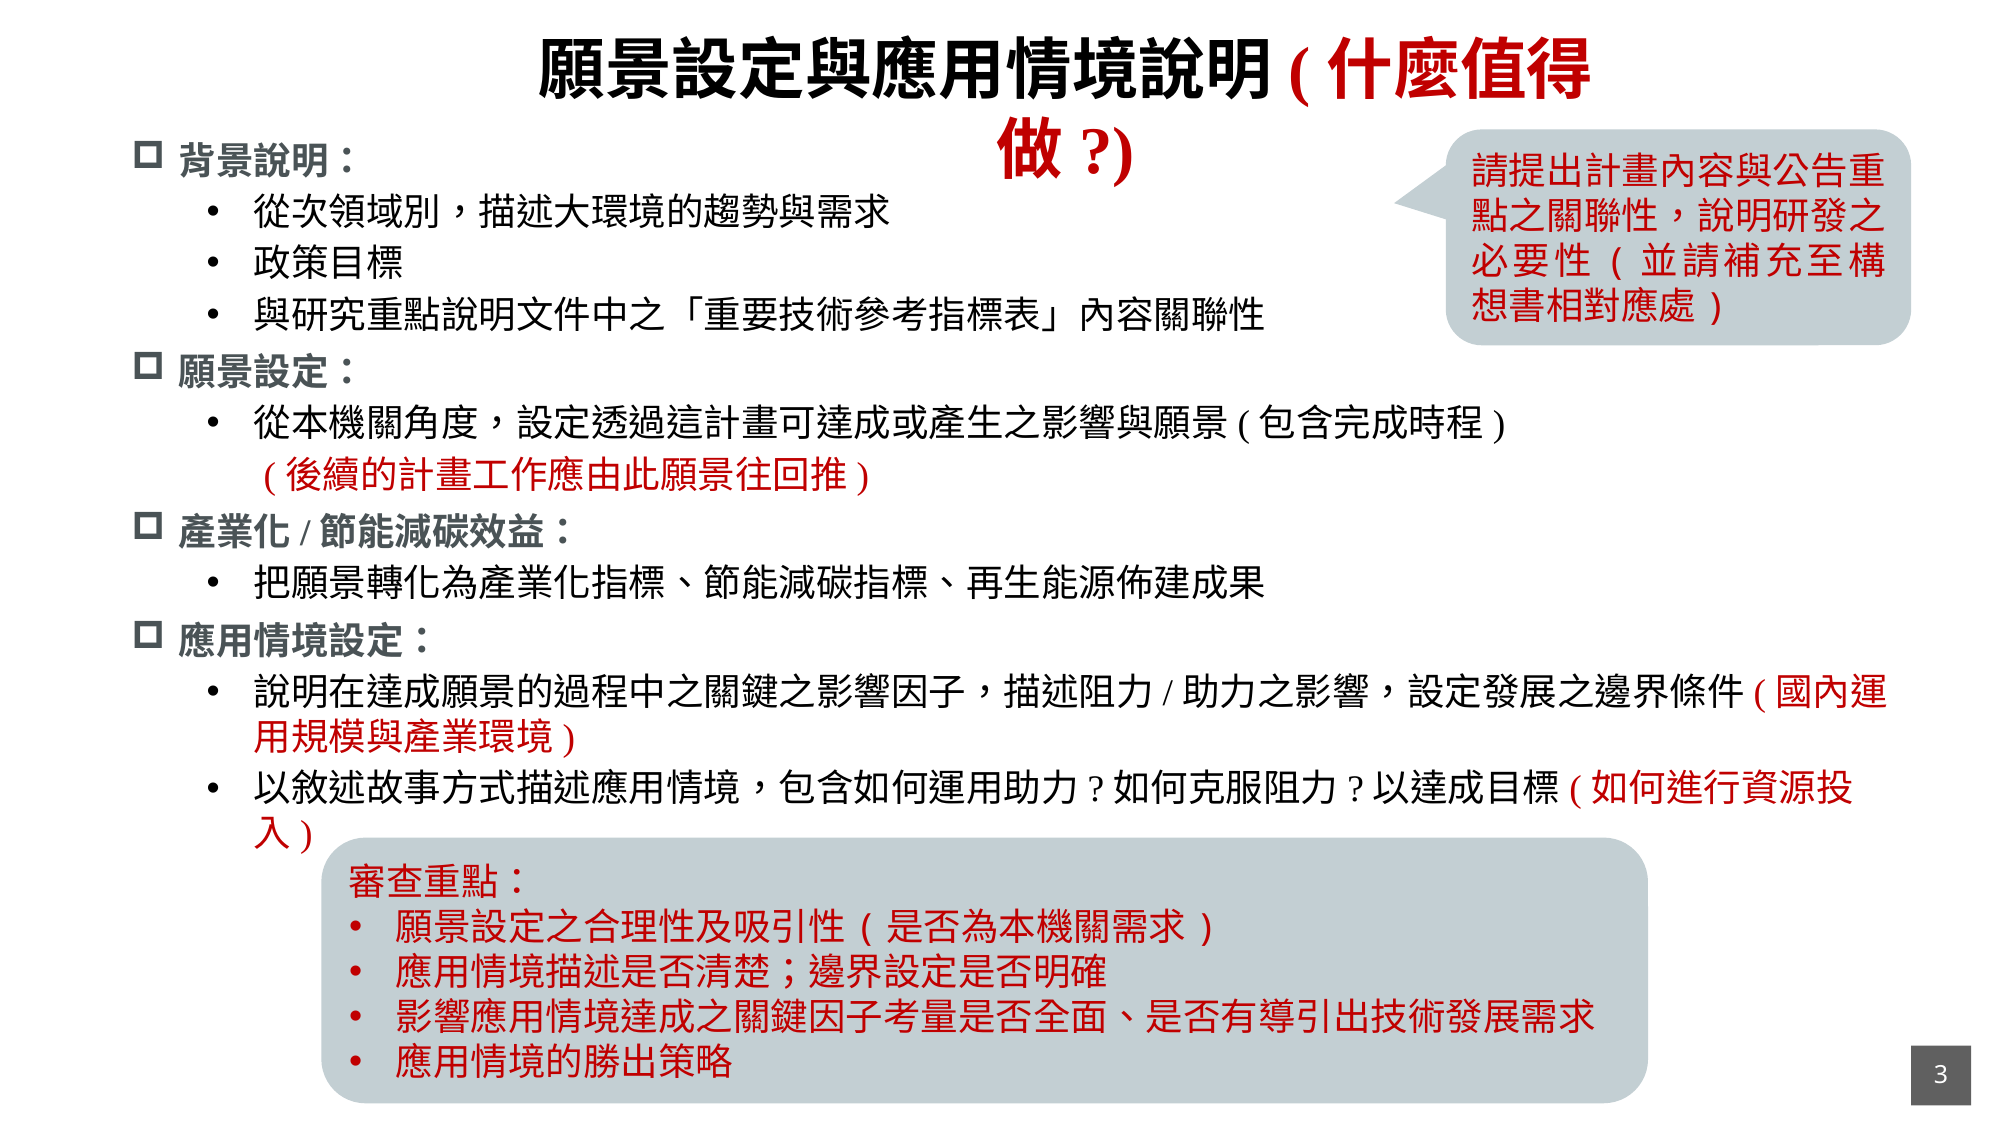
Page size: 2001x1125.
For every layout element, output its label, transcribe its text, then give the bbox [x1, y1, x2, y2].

slide_number <編號> [1911, 1045, 1972, 1106]
text_box 背景說明： 從次領域別，描述大環境的趨勢與需求 政策目標 與研究重點說明文件中之「重要技術參考指標表」內容關聯性 願景設定： 從本機關角度，設定透過這計畫可達成或產生之影響與願景(包含完成時程) (後續的計畫工作應由此願景往回推) 產業化/節能減碳效益： 把願景轉化為產業化指標、節能減碳指標、再生能源佈建成果 應用情境設定： 說明在達成願景的過程中之關鍵之影響因子，描述阻力/助力之影響，設定發展之邊界條件(國內運用規模與產業環境) 以敘述故事方式描述應用情境，包含如何運用助力?如何克服阻力?以達成目標(如何進行資源投入) [116, 129, 1923, 862]
text_box 請提出計畫內容與公告重點之關聯性，說明研發之必要性(並請補充至構想書相對應處) [1394, 129, 1912, 346]
text_box 審查重點： 願景設定之合理性及吸引性(是否為本機關需求) 應用情境描述是否清楚；邊界設定是否明確 影響應用情境達成之關鍵因子考量是否全面、是否有導引出技術發展需求 應用情境的勝出策略 [321, 837, 1649, 1104]
text_box 願景設定與應用情境說明(什麼值得做?) [468, 19, 1664, 129]
